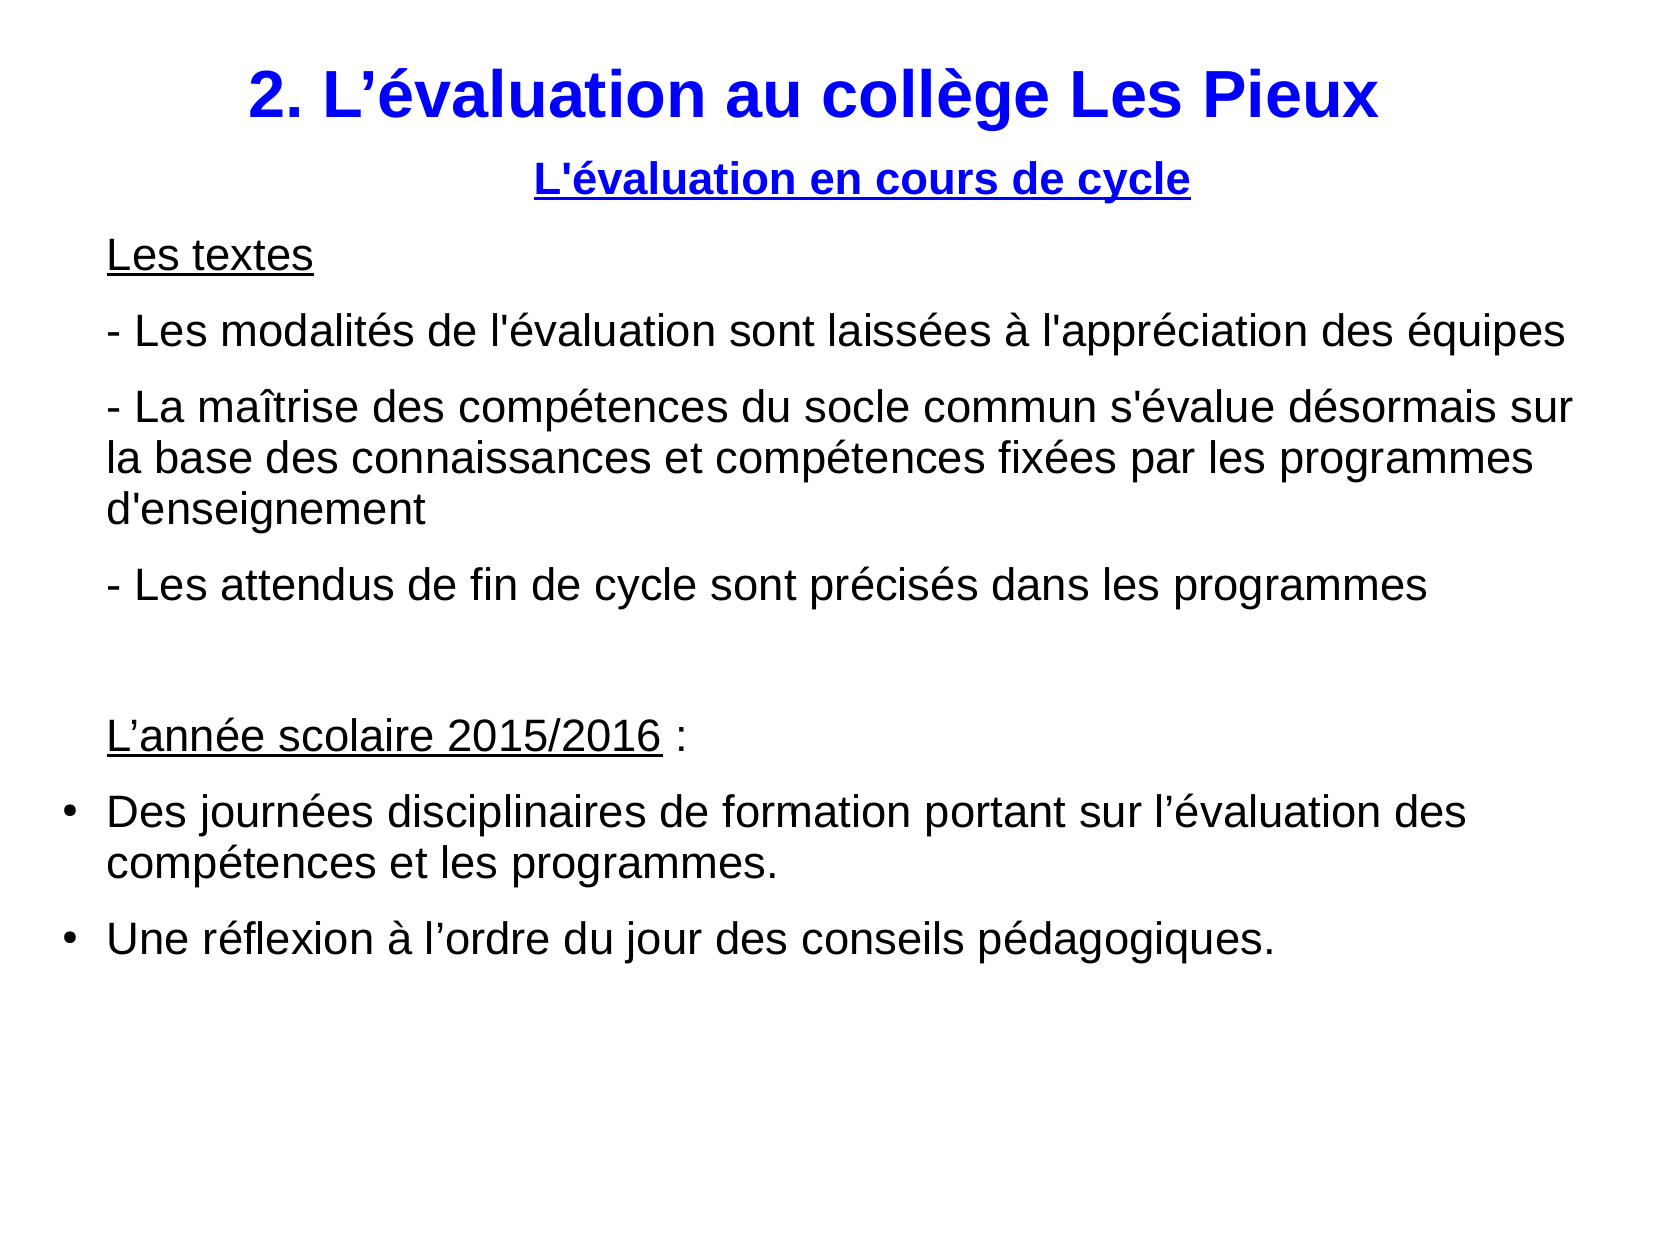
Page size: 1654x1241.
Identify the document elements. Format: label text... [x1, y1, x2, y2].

title 2. L’évaluation au collège Les Pieux [70, 23, 1560, 153]
list L'évaluation en cours de cycle Les textes - Les modalités de l'évaluation sont laissées à l'appréciation des équipes - La maîtrise des compétences du socle commun s'évalue désormais sur la base des connaissances et compétences fixées par les programmes d'enseignement - Les attendus de fin de cycle sont précisés dans les programmes L’année scolaire 2015/2016 : Des journées disciplinaires de formation portant sur l’évaluation des compétences et les programmes. Une réflexion à l’ordre du jour des conseils pédagogiques. [47, 153, 1619, 1193]
